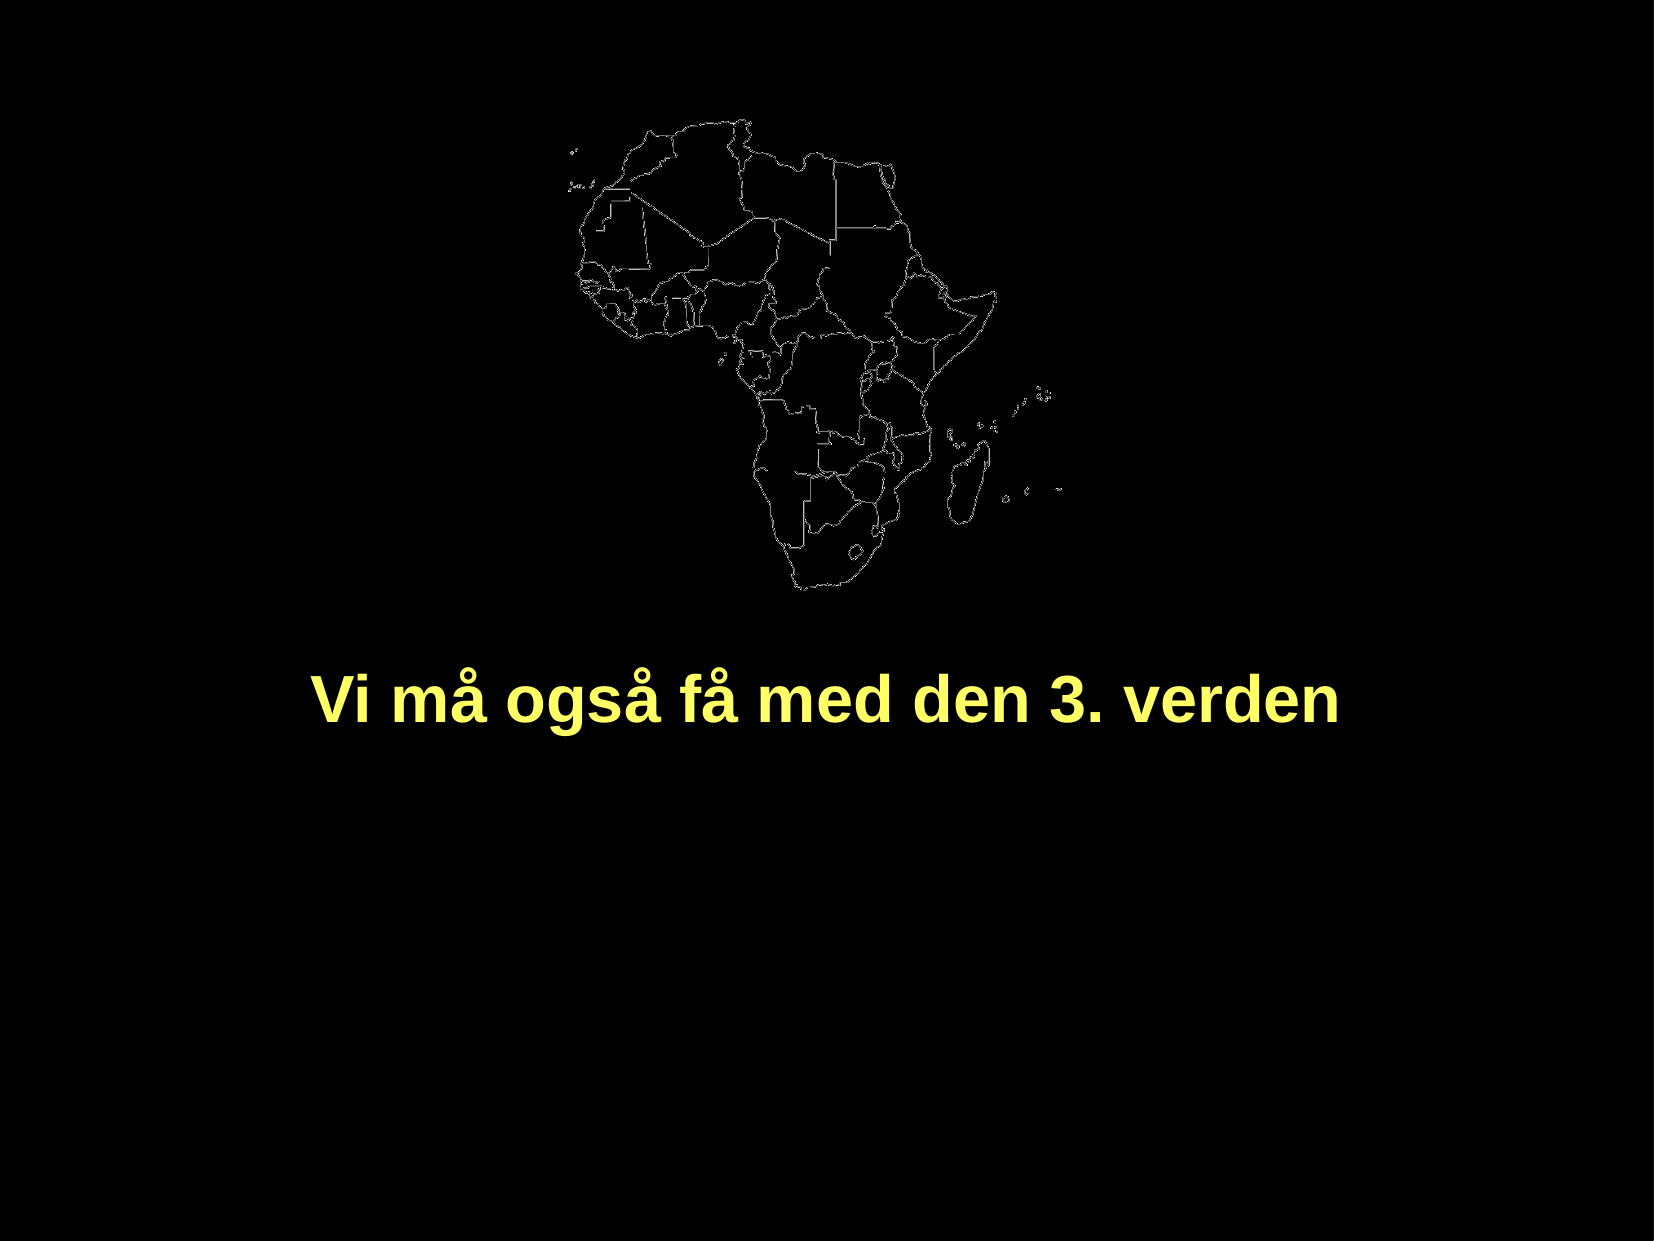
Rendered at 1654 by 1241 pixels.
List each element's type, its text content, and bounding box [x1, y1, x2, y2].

subtitle Vi må også få med den 3. verden [82, 148, 1571, 1241]
picture [567, 118, 1063, 591]
